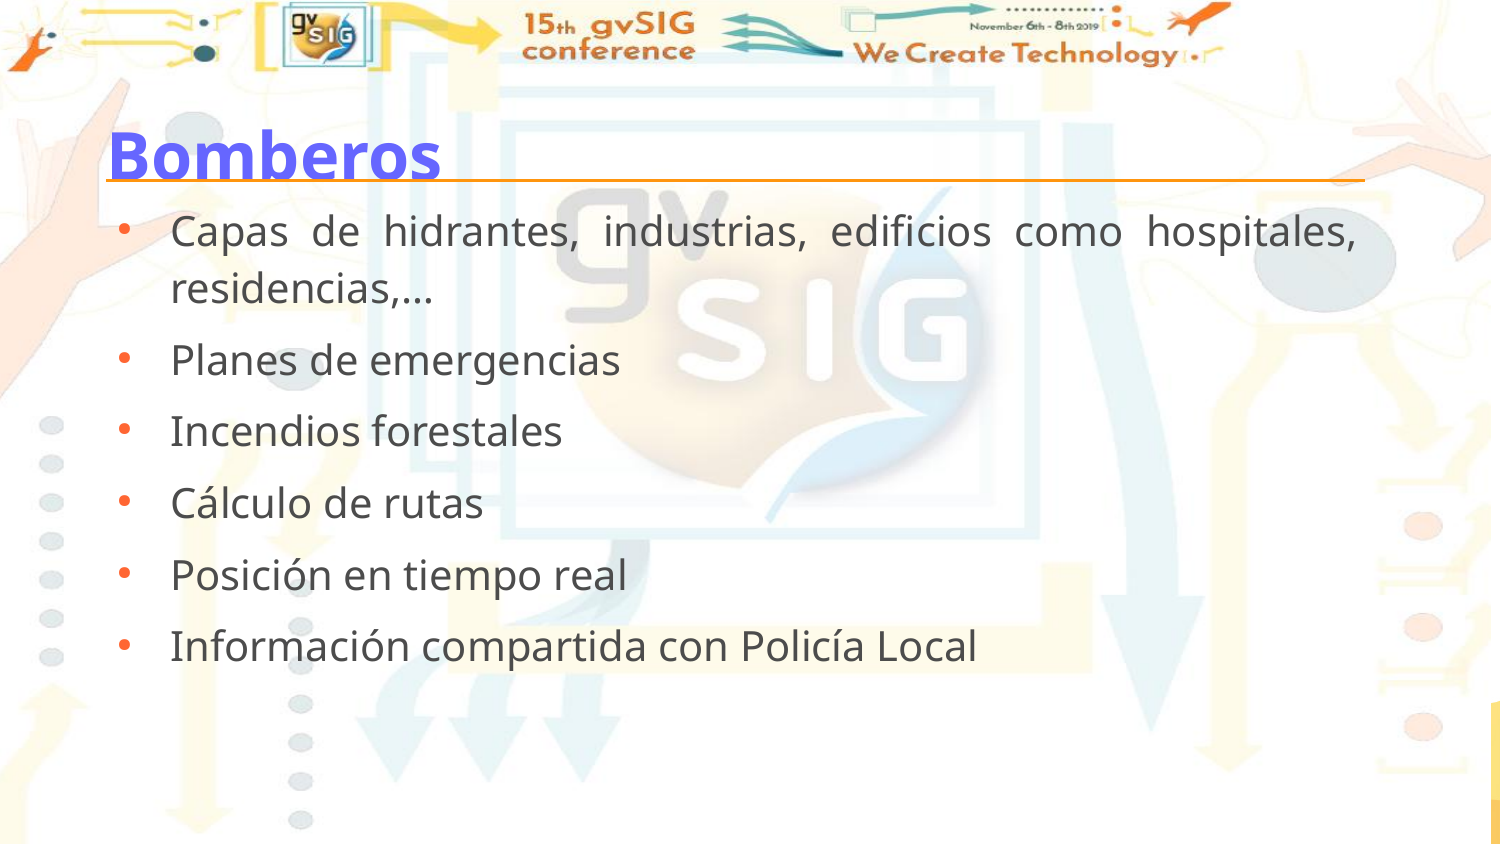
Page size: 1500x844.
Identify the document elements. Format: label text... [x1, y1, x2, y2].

picture [0, 0, 1500, 844]
title Bomberos [106, 115, 1457, 193]
list Capas de hidrantes, industrias, edificios como hospitales, residencias,… Planes de emergencias Incendios forestales Cálculo de rutas Posición en tiempo real Información compartida con Policía Local [99, 129, 1359, 770]
